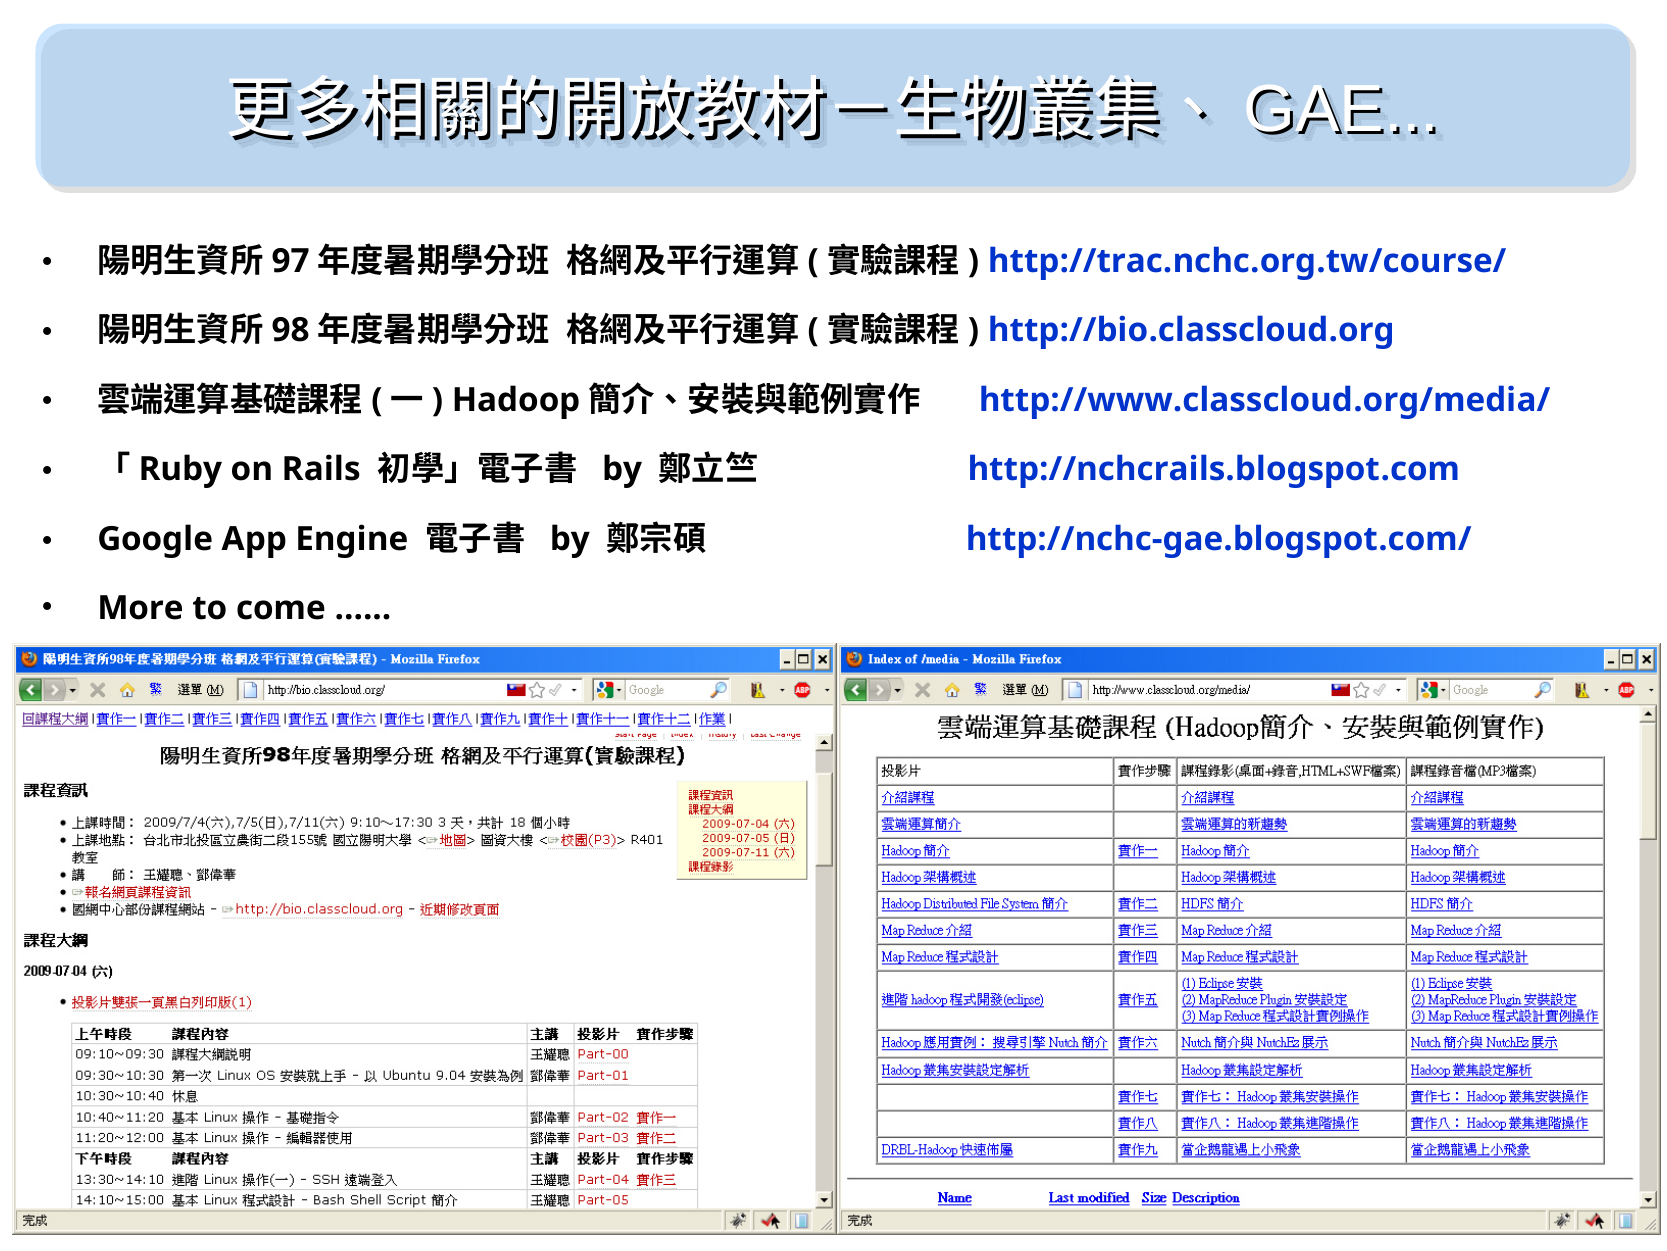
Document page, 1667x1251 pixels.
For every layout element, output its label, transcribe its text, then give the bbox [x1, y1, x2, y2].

picture [12, 643, 1661, 1235]
text_box 更多相關的開放教材－生物叢集、GAE... [35, 23, 1630, 187]
text_box 陽明生資所97年度暑期學分班 格網及平行運算(實驗課程) http://trac.nchc.org.tw/course/ 陽明生資所98年度暑期學分班 格網及平行運算(實驗課程) http://bio.classcloud.org 雲端運算基礎課程(一) Hadoop簡介、安裝與範例實作 http://www.classcloud.org/media/ 「Ruby on Rails 初學」電子書 by 鄭立竺 http://nchcrails.blogspot.com Google App Engine 電子書 by 鄭宗碩 http://nchc-gae.blogspot.com/ More to come ...... [41, 231, 1625, 596]
